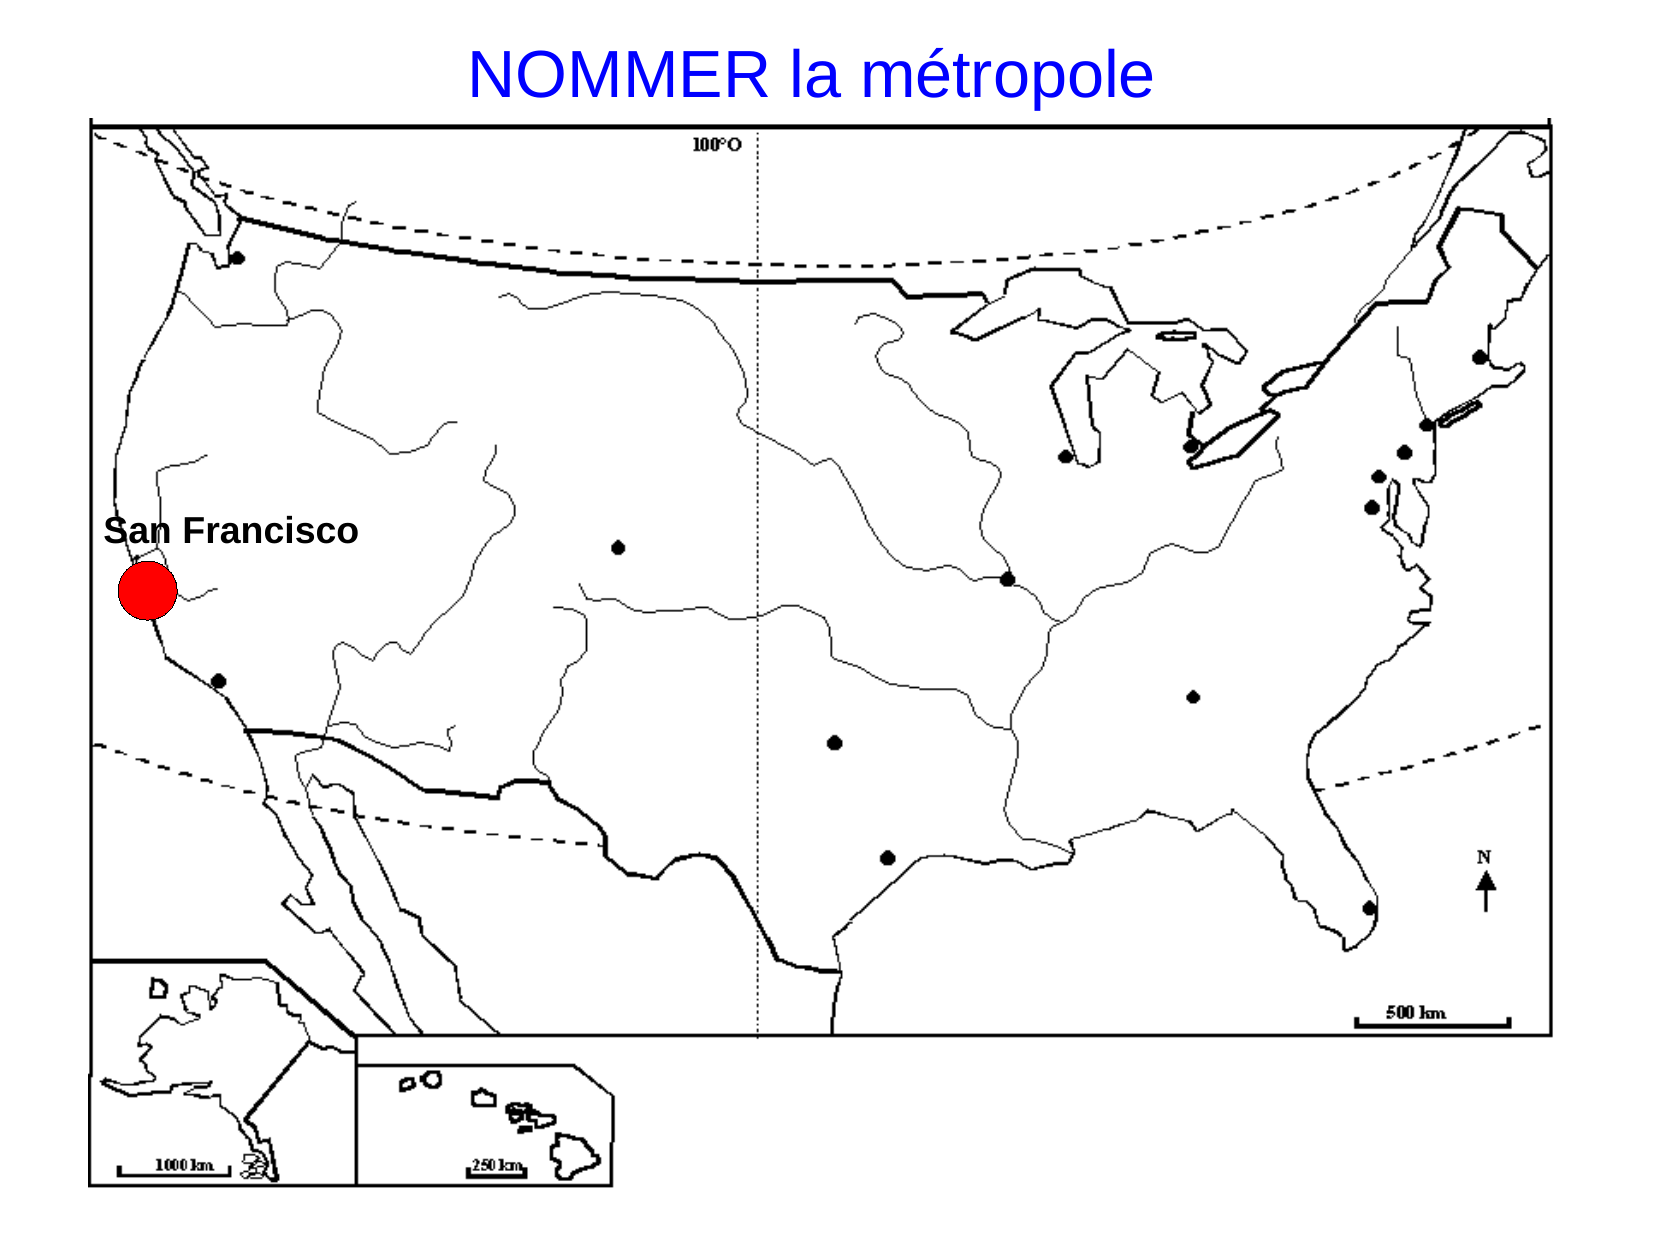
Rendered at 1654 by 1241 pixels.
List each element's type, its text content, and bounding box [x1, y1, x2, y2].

picture [88, 118, 1565, 1211]
text_box [118, 561, 178, 621]
text_box NOMMER la métropole [88, 29, 1536, 118]
text_box San Francisco [88, 502, 384, 561]
